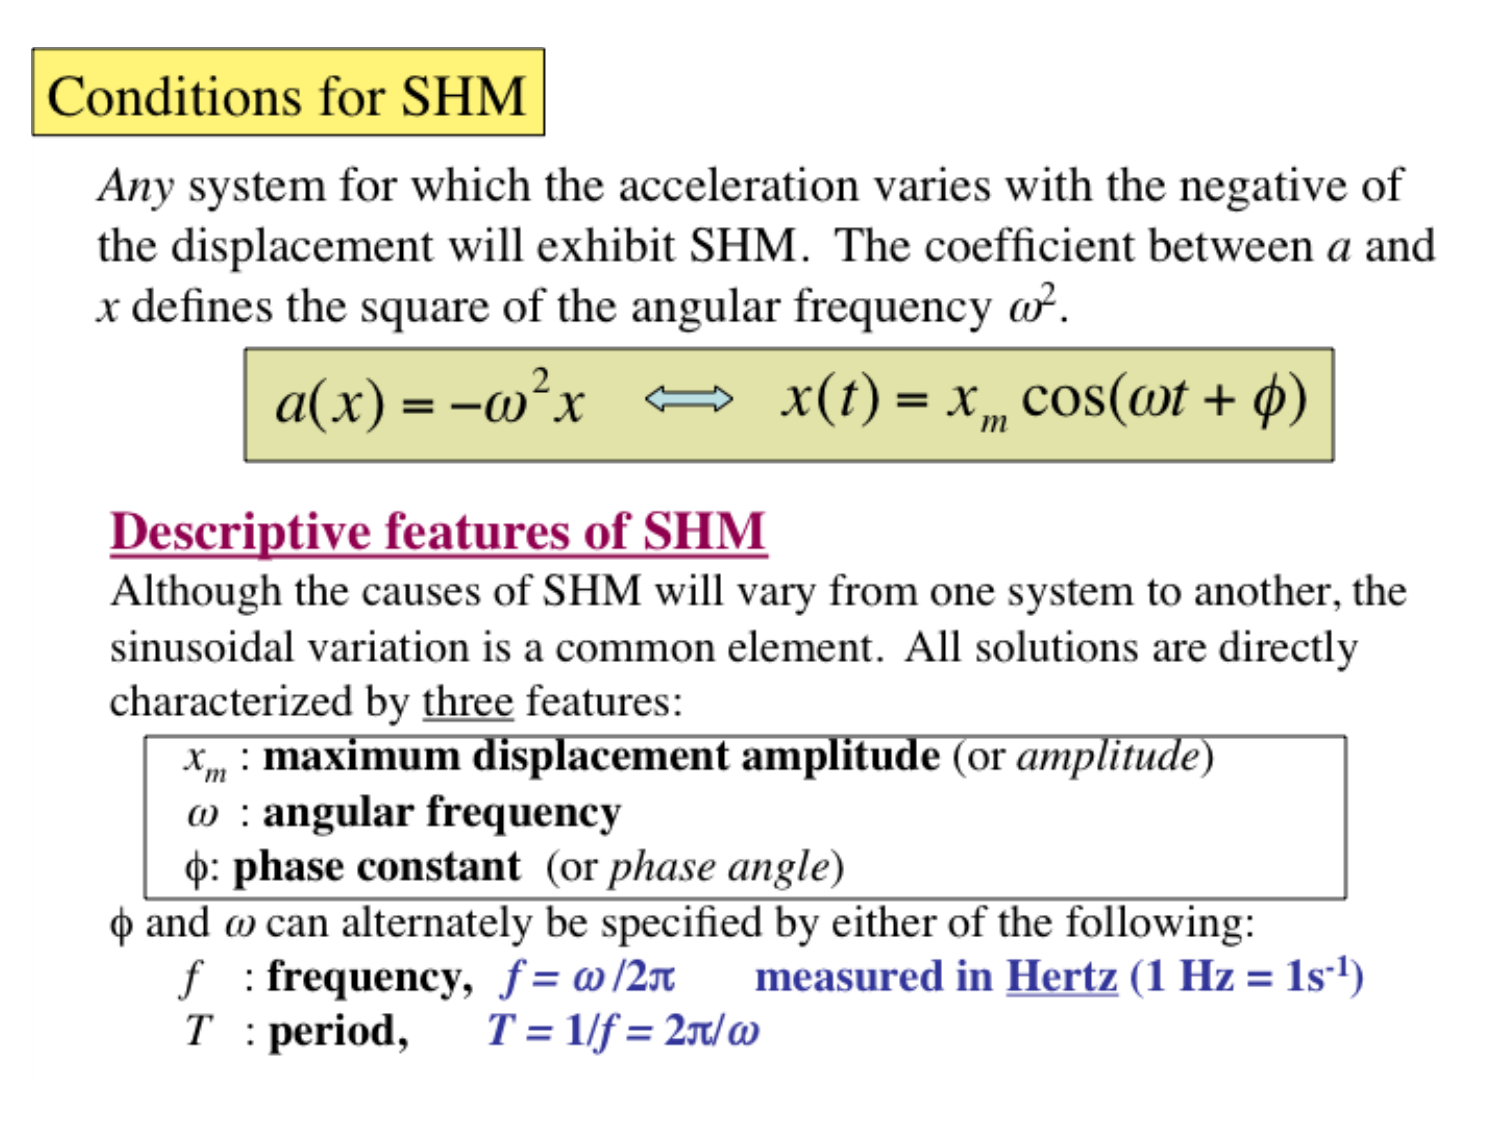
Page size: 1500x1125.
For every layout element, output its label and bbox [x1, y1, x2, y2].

picture [31, 47, 1486, 1085]
